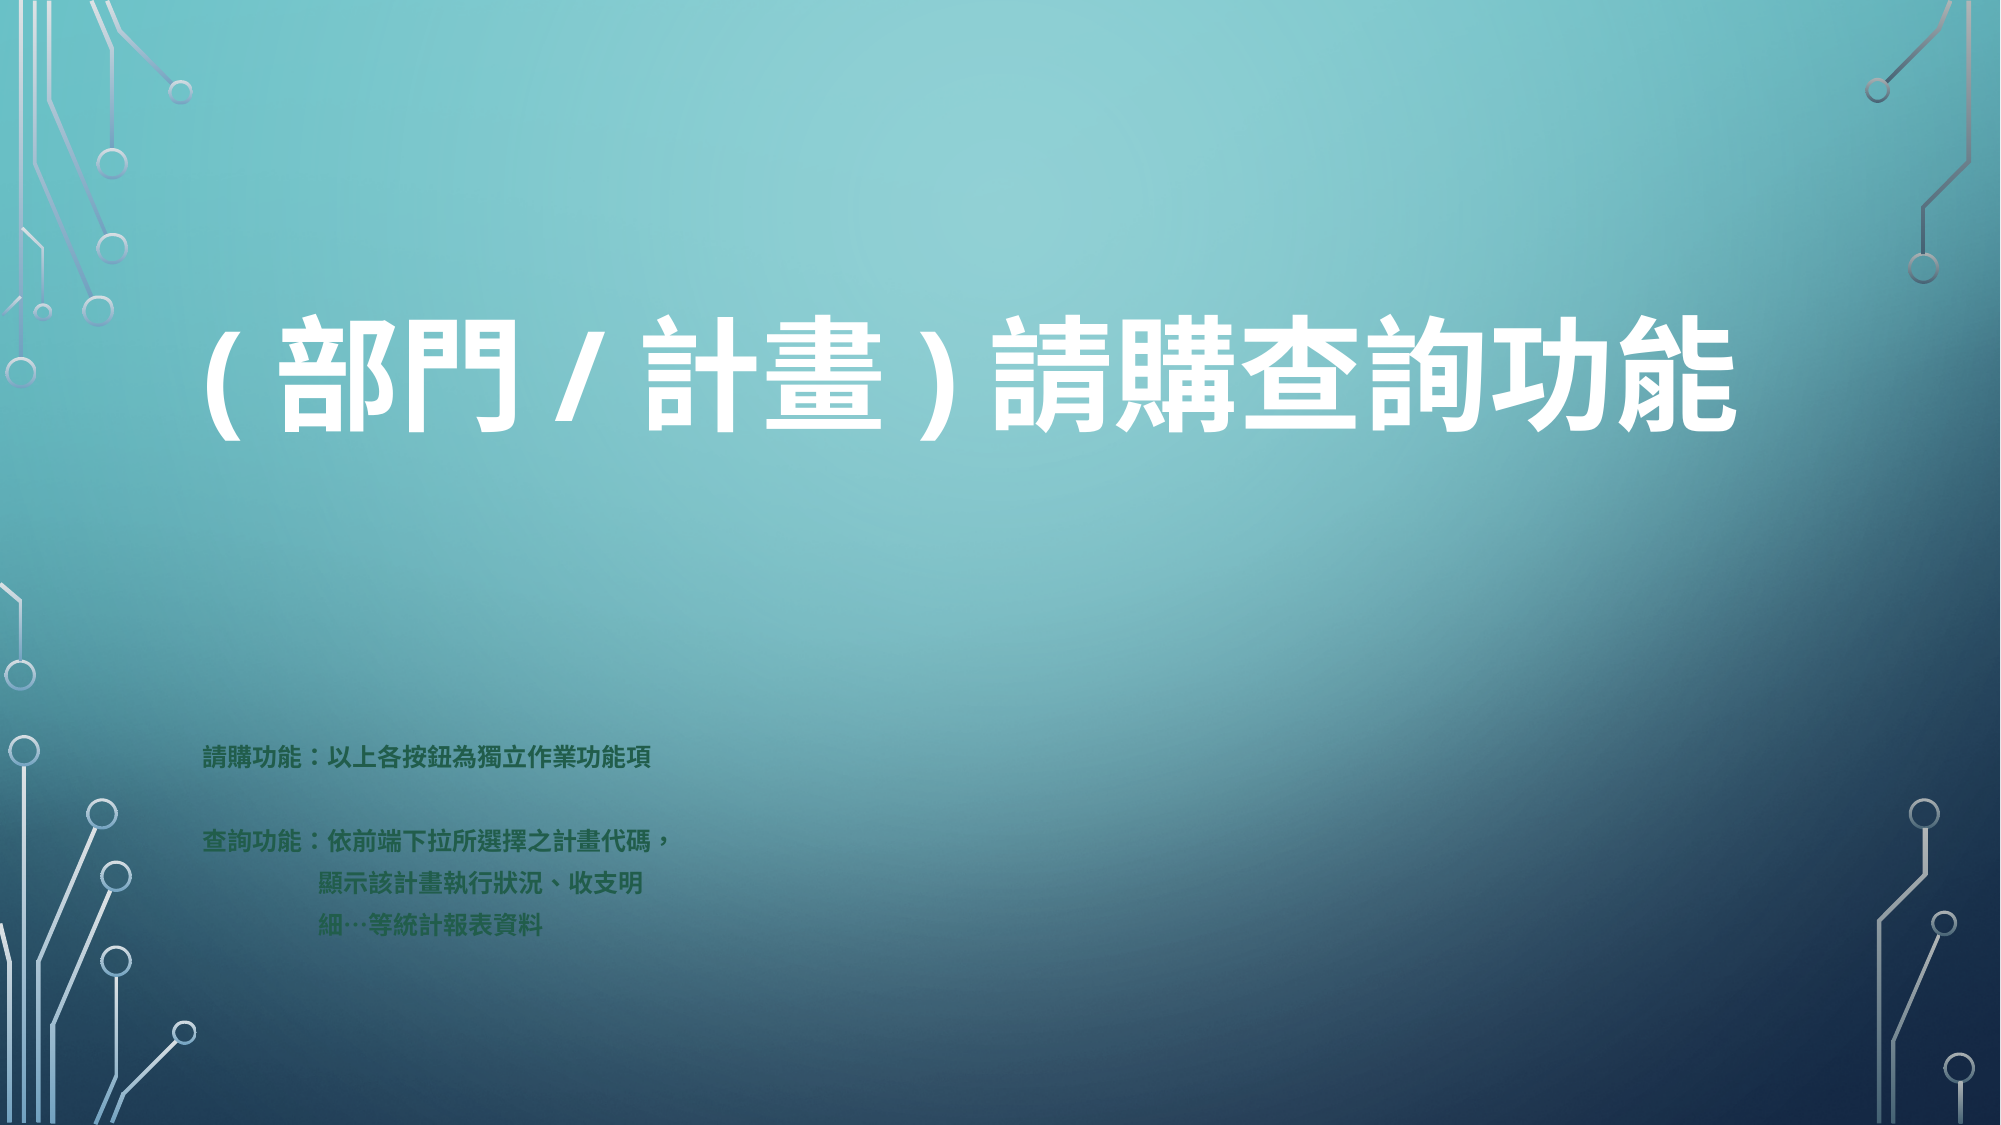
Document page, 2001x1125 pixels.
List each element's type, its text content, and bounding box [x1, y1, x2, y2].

list 請購功能：以上各按鈕為獨立作業功能項 查詢功能：依前端下拉所選擇之計畫代碼， 顯示該計畫執行狀況、收支明 細…等統計報表資料 [264, 283, 1920, 1045]
title (部門/計畫)請購查詢功能 [111, 79, 1914, 264]
